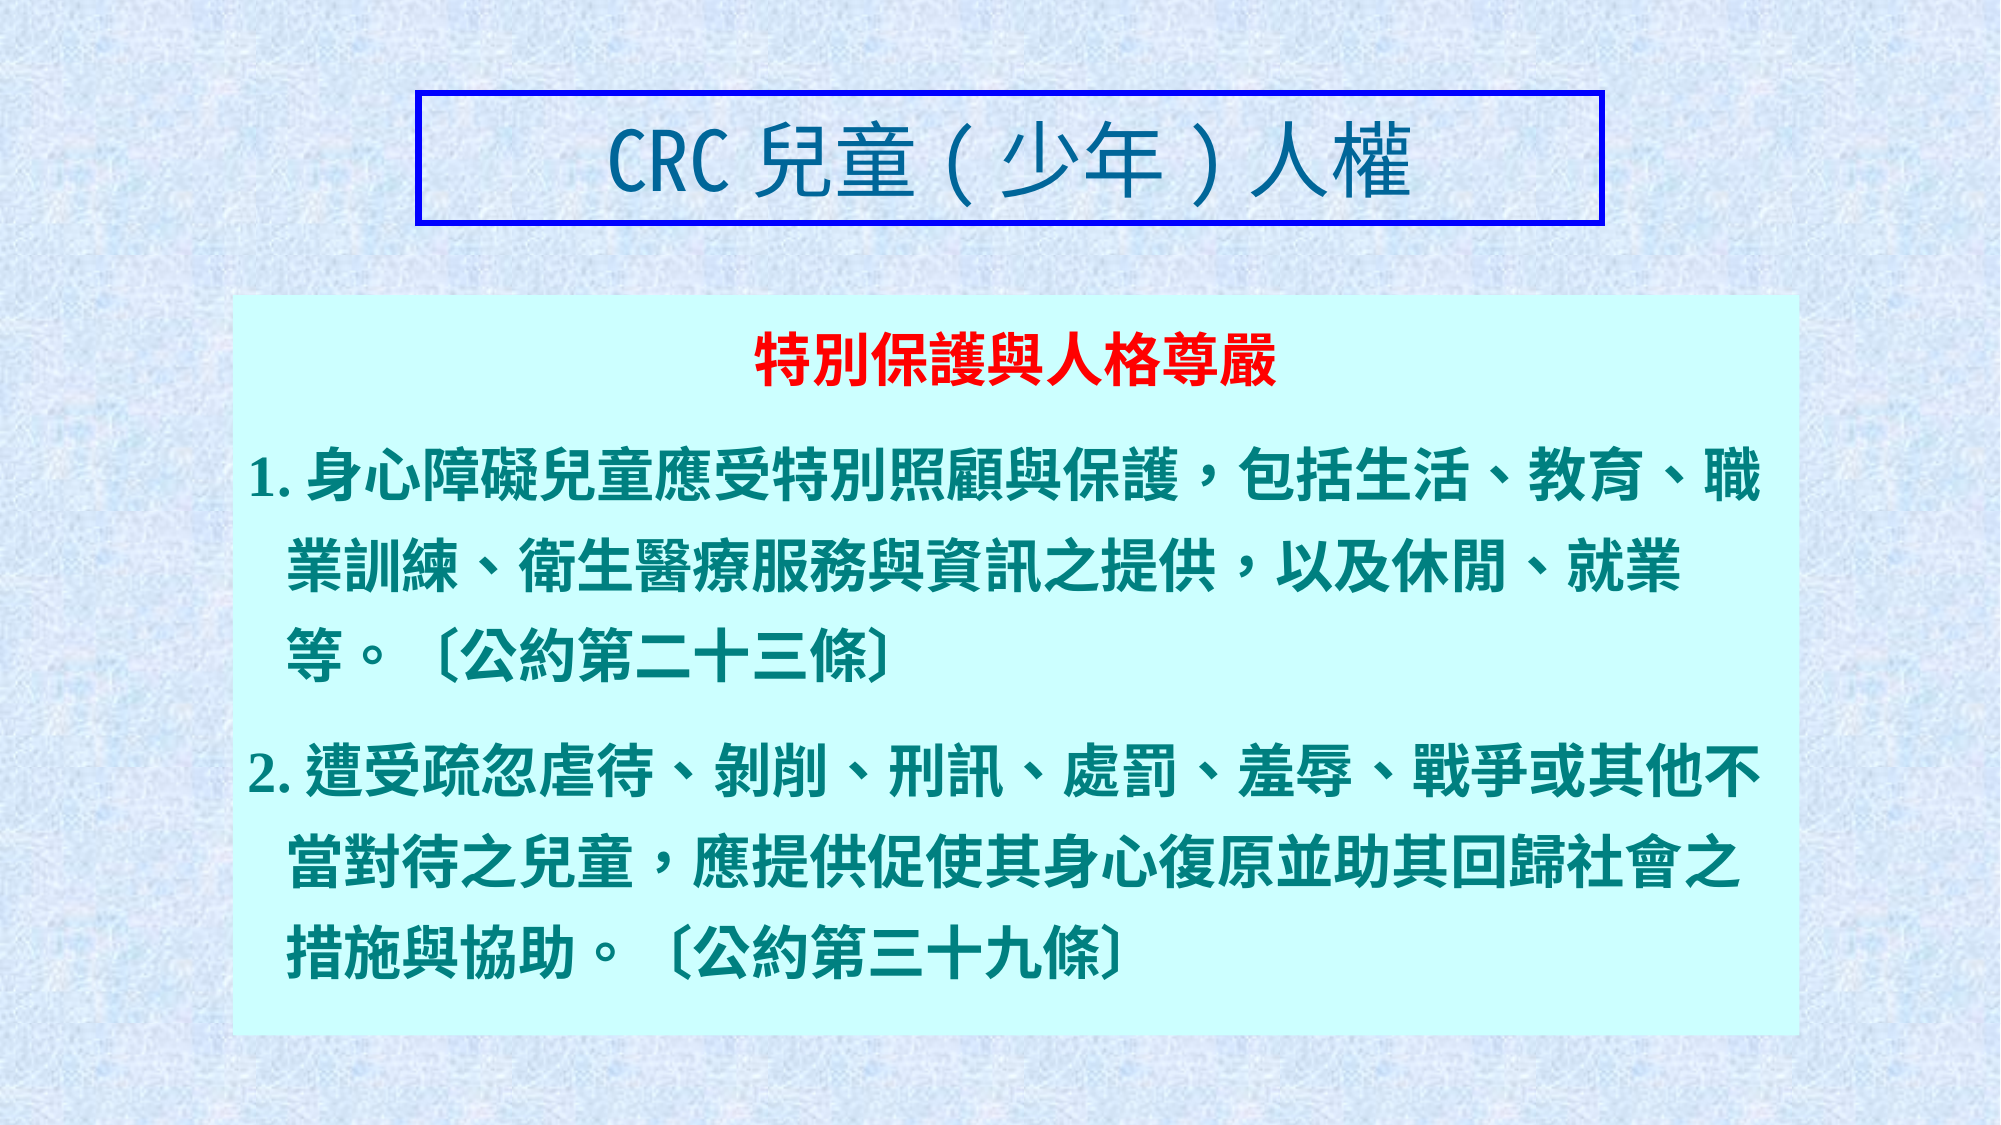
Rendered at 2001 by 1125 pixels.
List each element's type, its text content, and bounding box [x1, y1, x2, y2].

list 特別保護與人格尊嚴 1.身心障礙兒童應受特別照顧與保護，包括生活、教育、職業訓練、衛生醫療服務與資訊之提供，以及休閒、就業等。〔公約第二十三條〕 2.遭受疏忽虐待、剝削、刑訊、處罰、羞辱、戰爭或其他不當對待之兒童，應提供促使其身心復原並助其回歸社會之措施與協助。〔公約第三十九條〕 [232, 295, 1800, 1036]
picture [0, 0, 2001, 1125]
title CRC兒童(少年)人權 [418, 93, 1602, 224]
